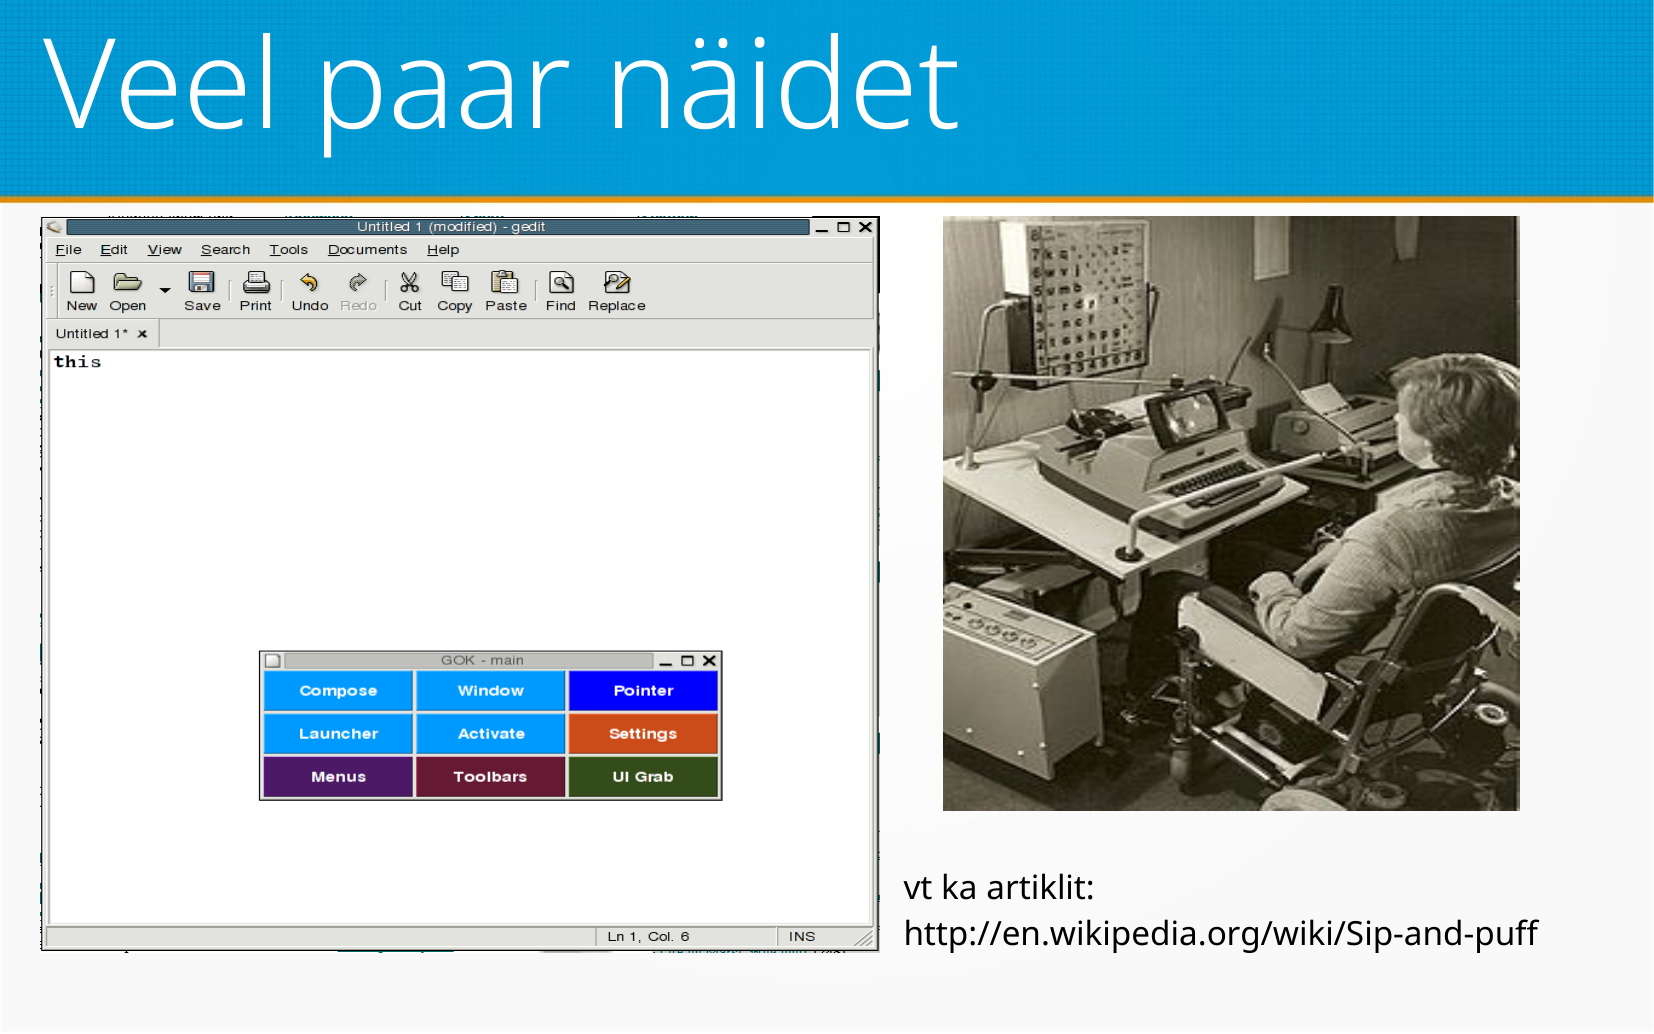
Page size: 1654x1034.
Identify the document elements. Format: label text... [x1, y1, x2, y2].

picture [0, 195, 1654, 1034]
title Veel paar näidet [43, 0, 1619, 166]
text_box vt ka artiklit: http://en.wikipedia.org/wiki/Sip-and-puff [897, 850, 1595, 969]
